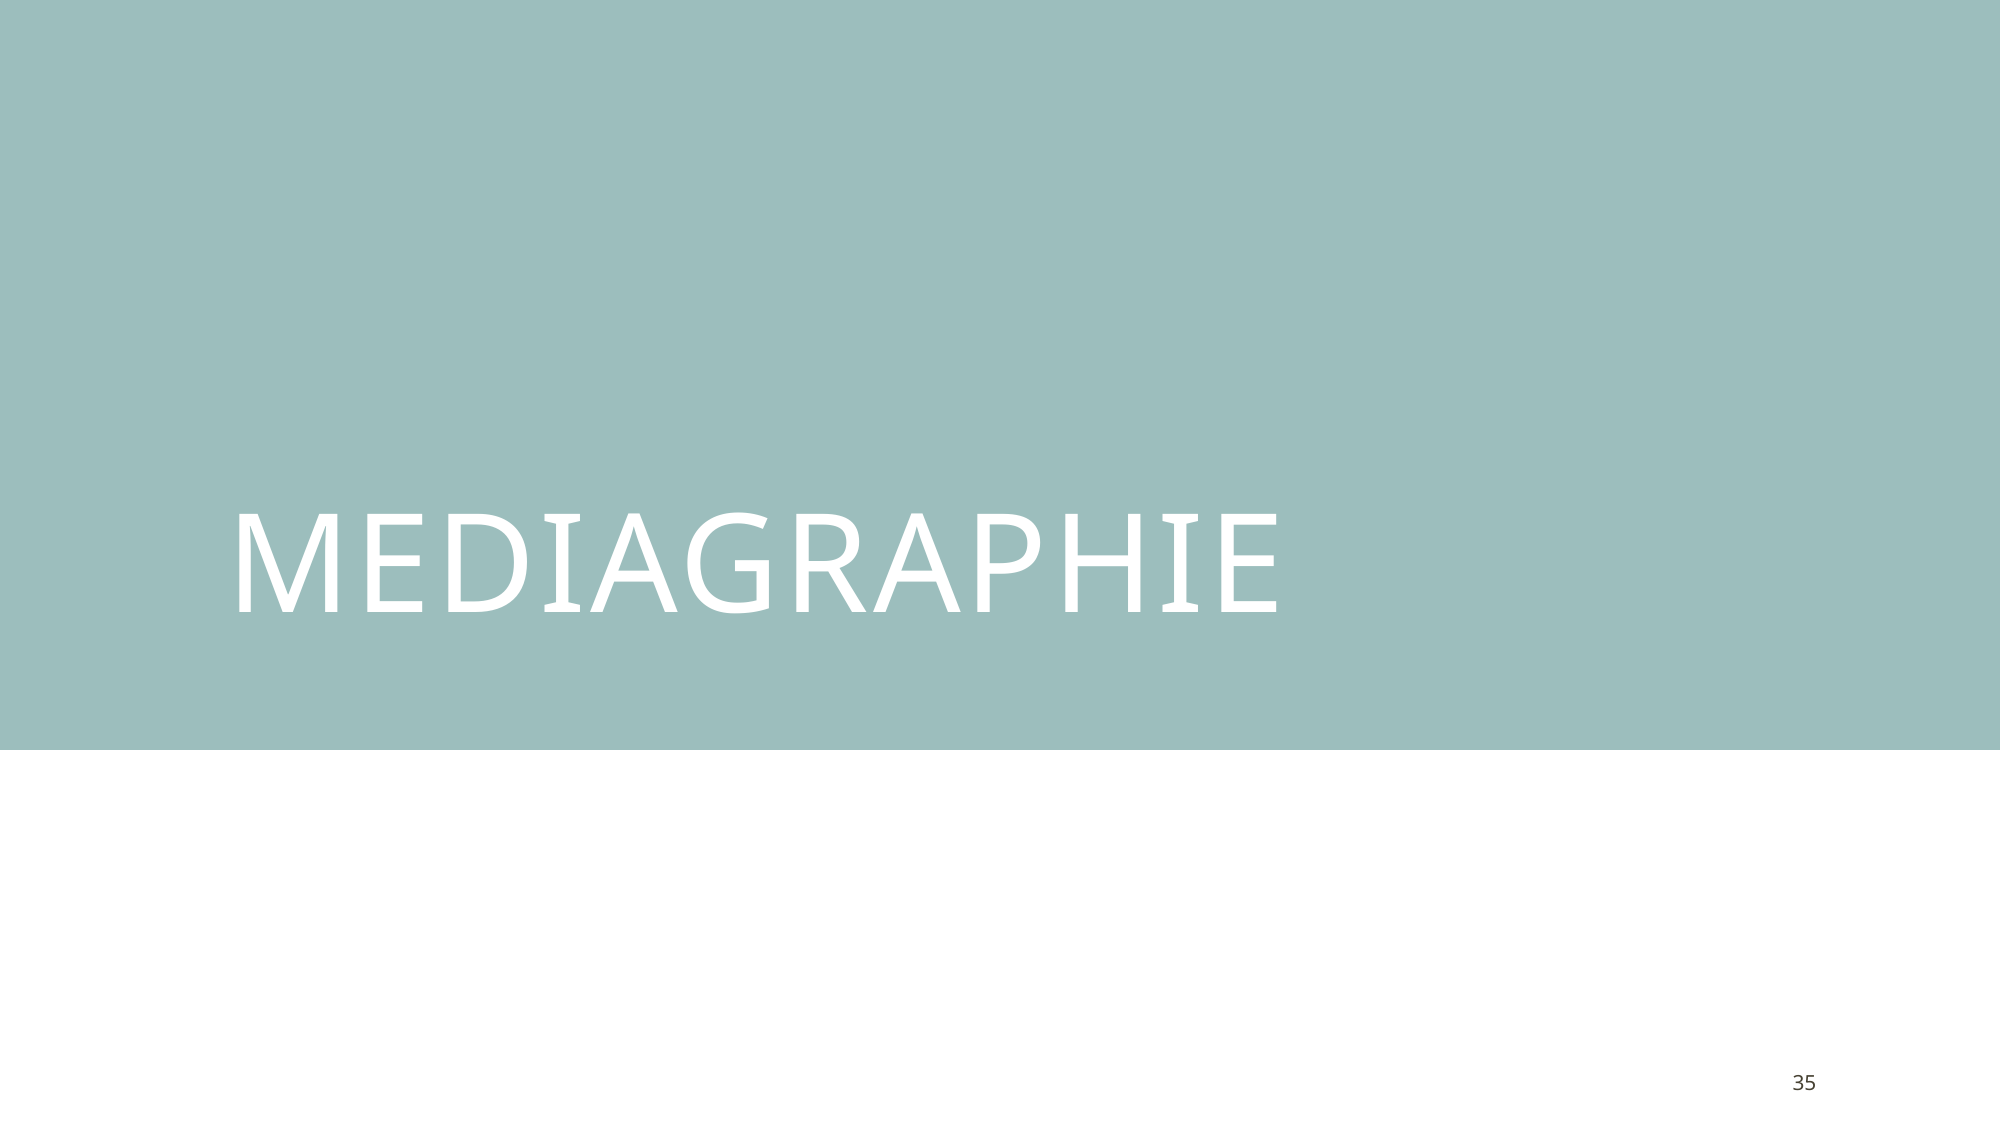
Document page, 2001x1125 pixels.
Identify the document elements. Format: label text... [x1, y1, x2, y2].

title MEDIAGRAPHIE [211, 160, 1789, 647]
text_box [0, 0, 2000, 1125]
text_box 35 [1777, 1061, 1938, 1107]
